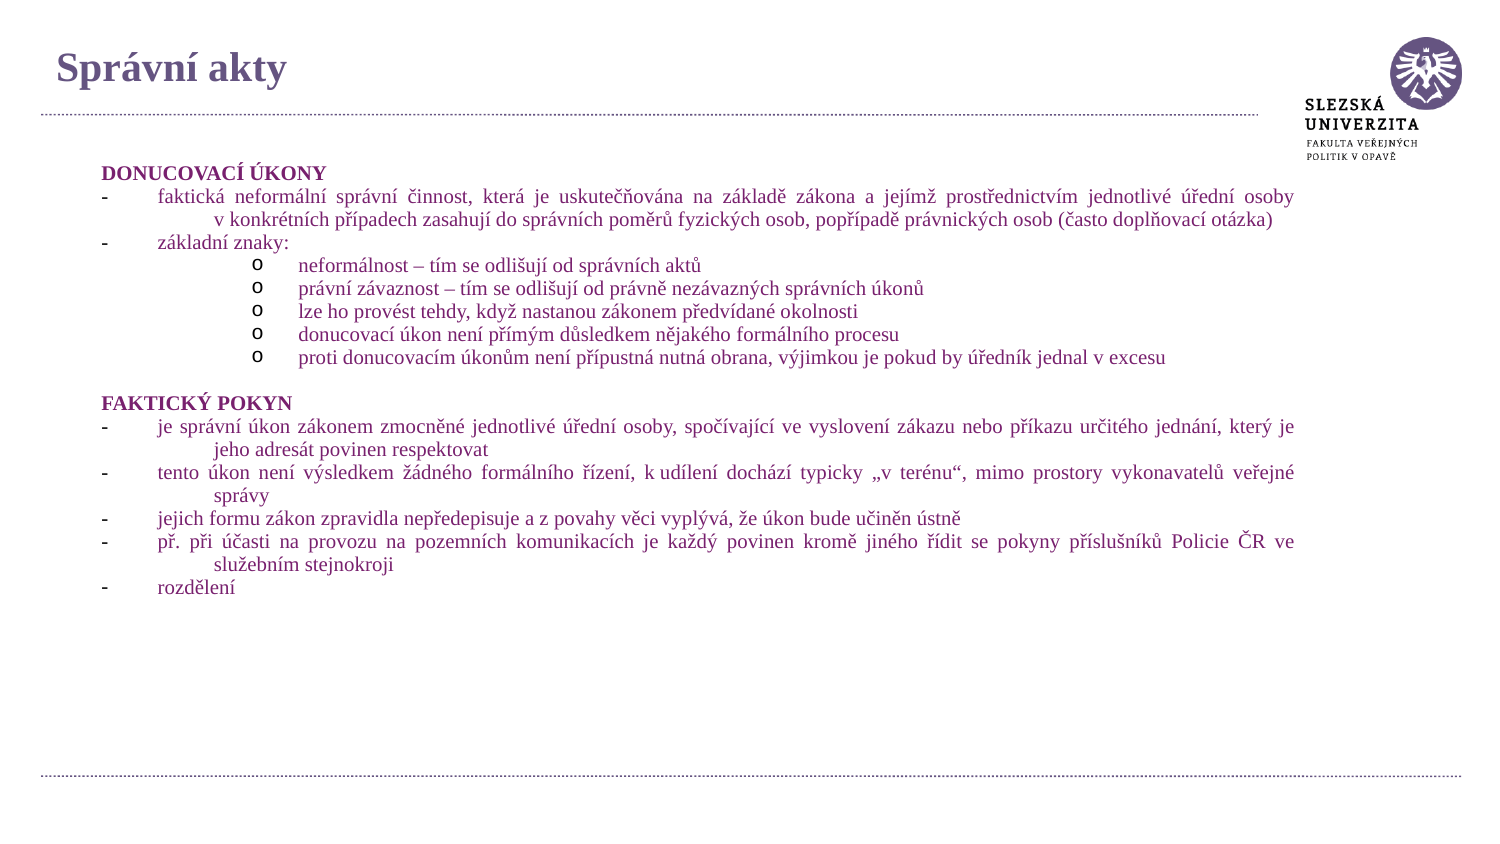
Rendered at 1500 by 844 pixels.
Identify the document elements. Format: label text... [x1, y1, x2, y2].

text_box DONUCOVACÍ ÚKONY faktická neformální správní činnost, která je uskutečňována na základě zákona a jejímž prostřednictvím jednotlivé úřední osoby v konkrétních případech zasahují do správních poměrů fyzických osob, popřípadě právnických osob (často doplňovací otázka) základní znaky: neformálnost – tím se odlišují od správních aktů právní závaznost – tím se odlišují od právně nezávazných správních úkonů lze ho provést tehdy, když nastanou zákonem předvídané okolnosti donucovací úkon není přímým důsledkem nějakého formálního procesu proti donucovacím úkonům není přípustná nutná obrana, výjimkou je pokud by úředník jednal v excesu FAKTICKÝ POKYN je správní úkon zákonem zmocněné jednotlivé úřední osoby, spočívající ve vyslovení zákazu nebo příkazu určitého jednání, který je jeho adresát povinen respektovat tento úkon není výsledkem žádného formálního řízení, k udílení dochází typicky „v terénu“, mimo prostory vykonavatelů veřejné správy jejich formu zákon zpravidla nepředepisuje a z povahy věci vyplývá, že úkon bude učiněn ústně př. při účasti na provozu na pozemních komunikacích je každý povinen kromě jiného řídit se pokyny příslušníků Policie ČR ve služebním stejnokroji rozdělení [86, 154, 1311, 812]
title Správní akty [41, 32, 786, 116]
